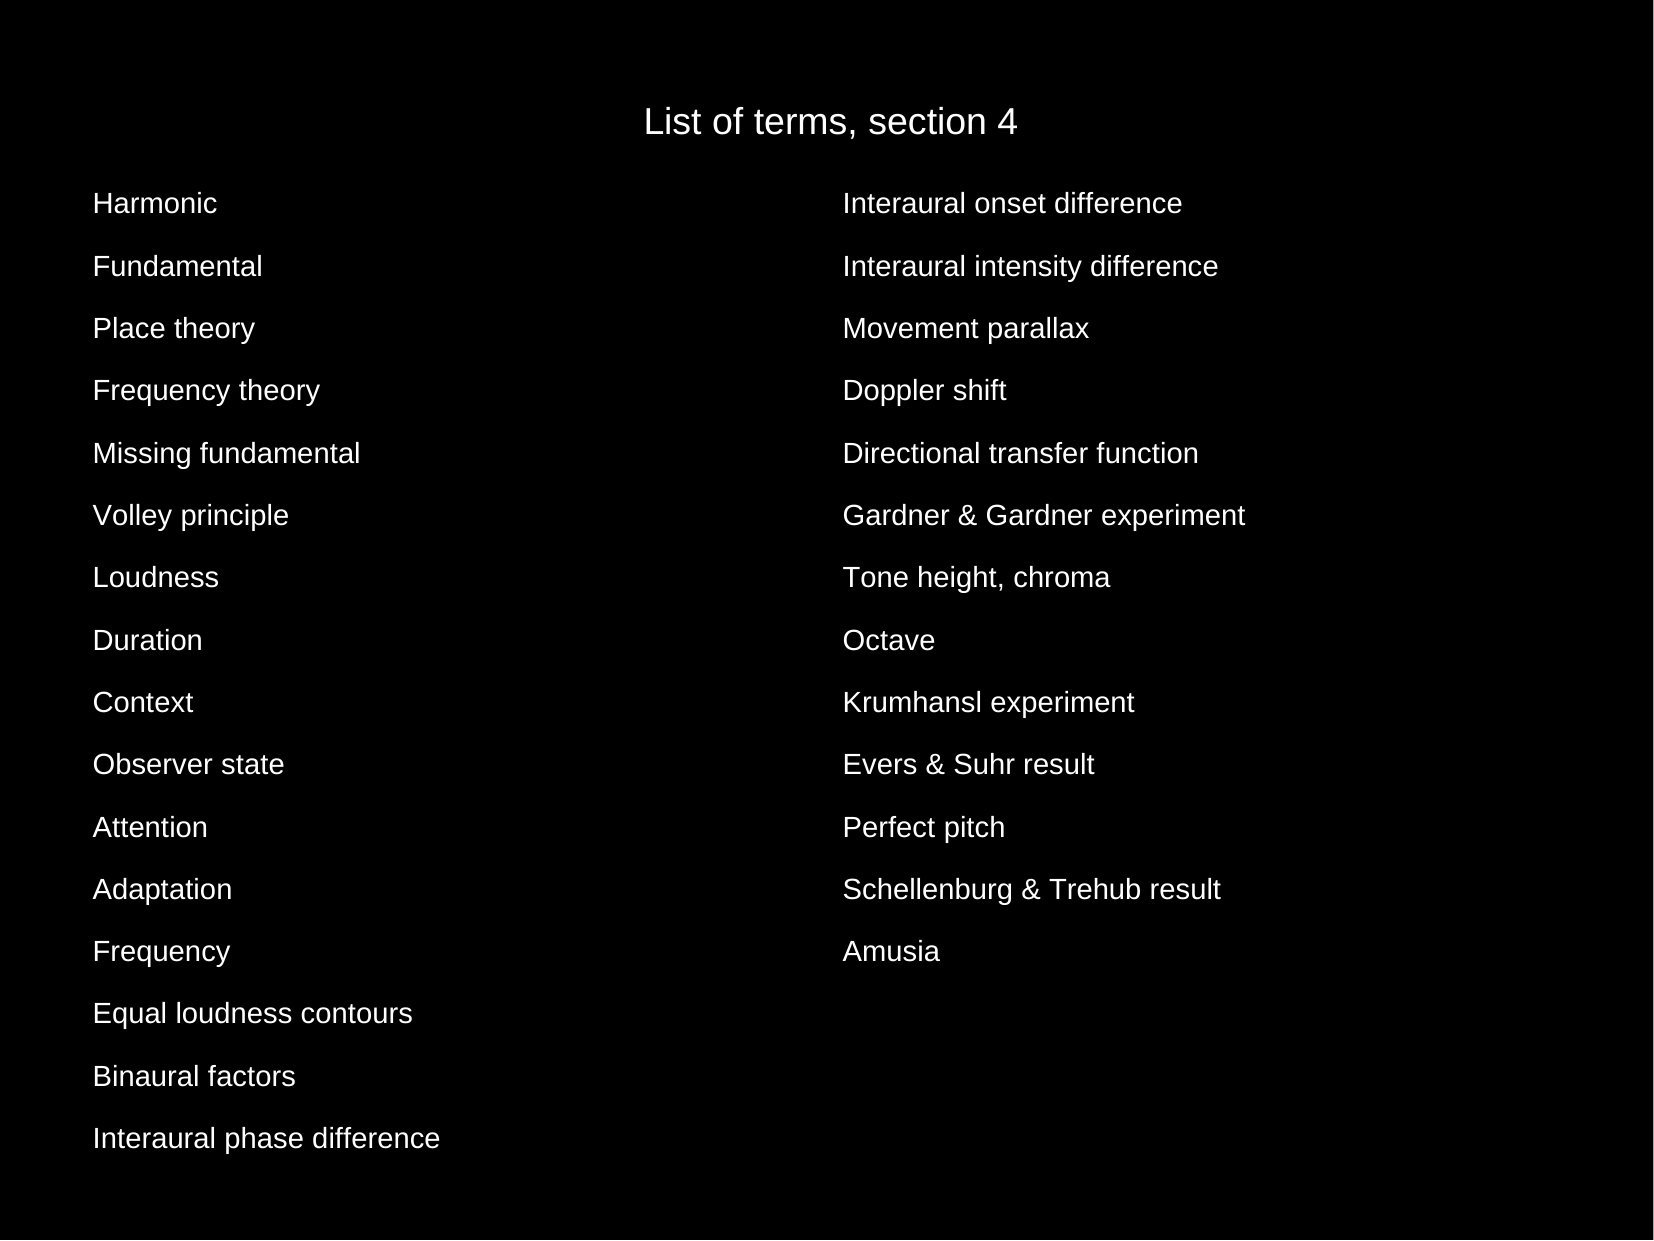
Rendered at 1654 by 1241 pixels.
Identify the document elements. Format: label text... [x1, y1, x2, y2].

list Interaural onset difference Interaural intensity difference Movement parallax Doppler shift Directional transfer function Gardner & Gardner experiment Tone height, chroma Octave Krumhansl experiment Evers & Suhr result Perfect pitch Schellenburg & Trehub result Amusia [825, 187, 1463, 1006]
title List of terms, section 4 [86, 18, 1576, 226]
list Harmonic Fundamental Place theory Frequency theory Missing fundamental Volley principle Loudness Duration Context Observer state Attention Adaptation Frequency Equal loudness contours Binaural factors Interaural phase difference [75, 187, 713, 1155]
